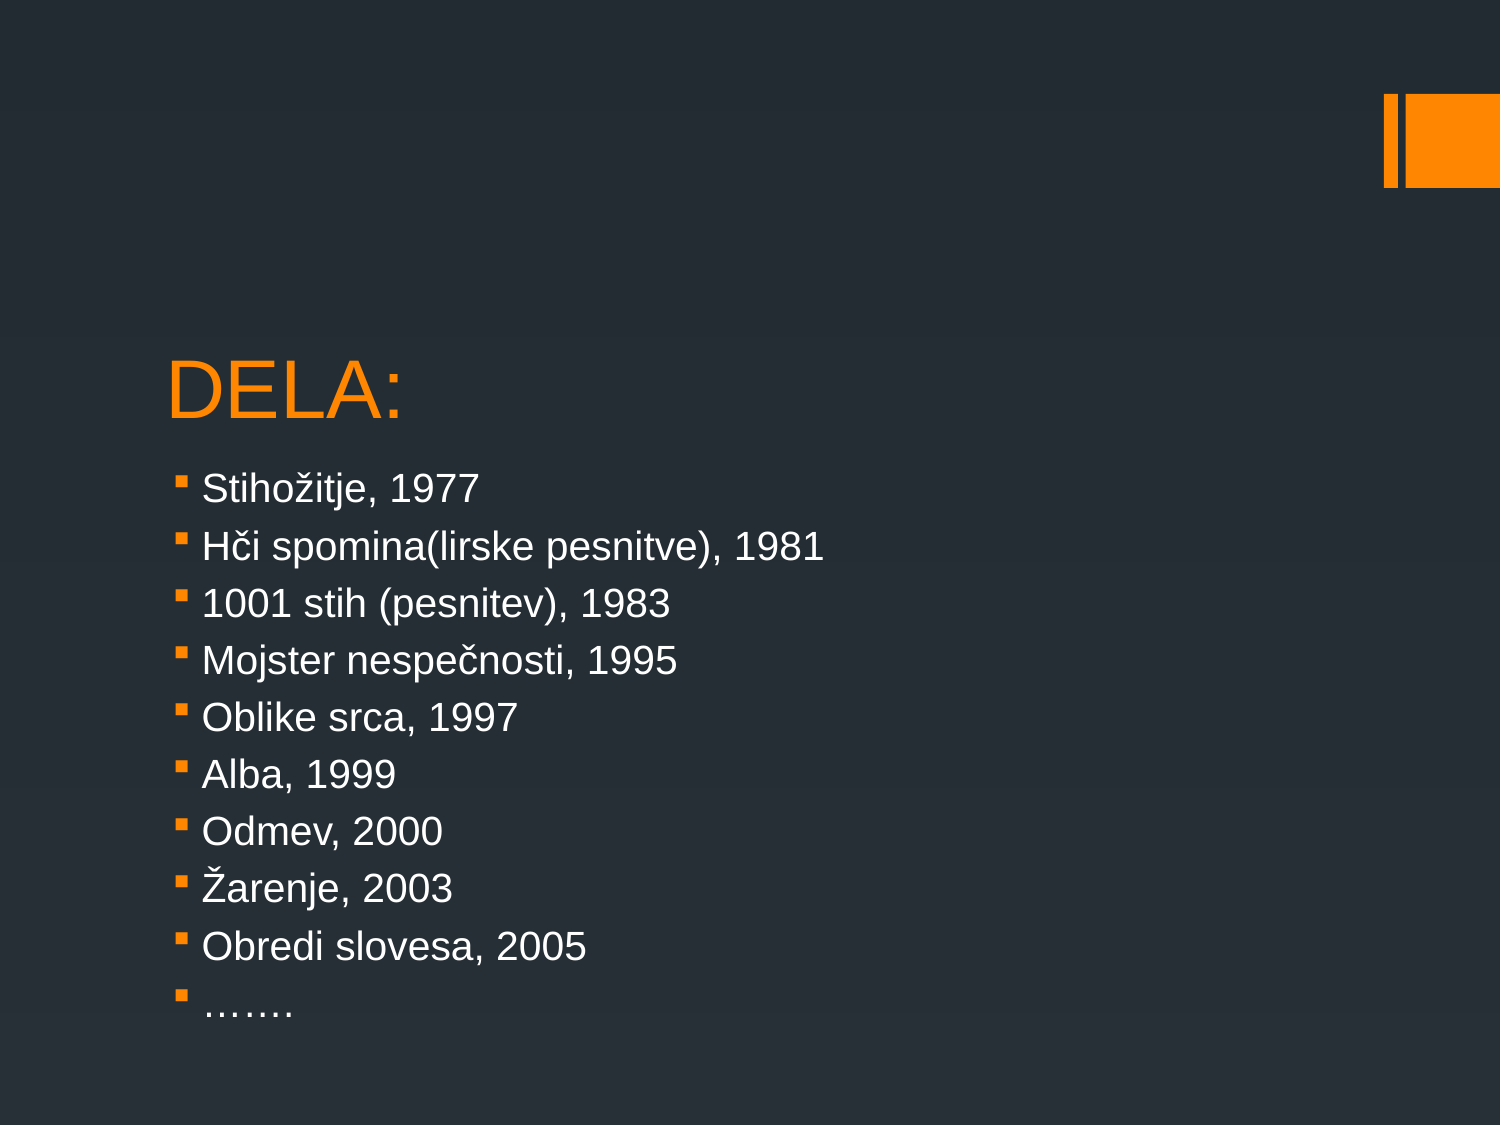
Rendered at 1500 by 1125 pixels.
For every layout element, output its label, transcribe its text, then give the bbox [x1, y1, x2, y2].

list Stihožitje, 1977 Hči spomina(lirske pesnitve), 1981 1001 stih (pesnitev), 1983 Mojster nespečnosti, 1995 Oblike srca, 1997 Alba, 1999 Odmev, 2000 Žarenje, 2003 Obredi slovesa, 2005 ……. [150, 454, 1350, 1035]
title DELA: [150, 253, 1350, 443]
